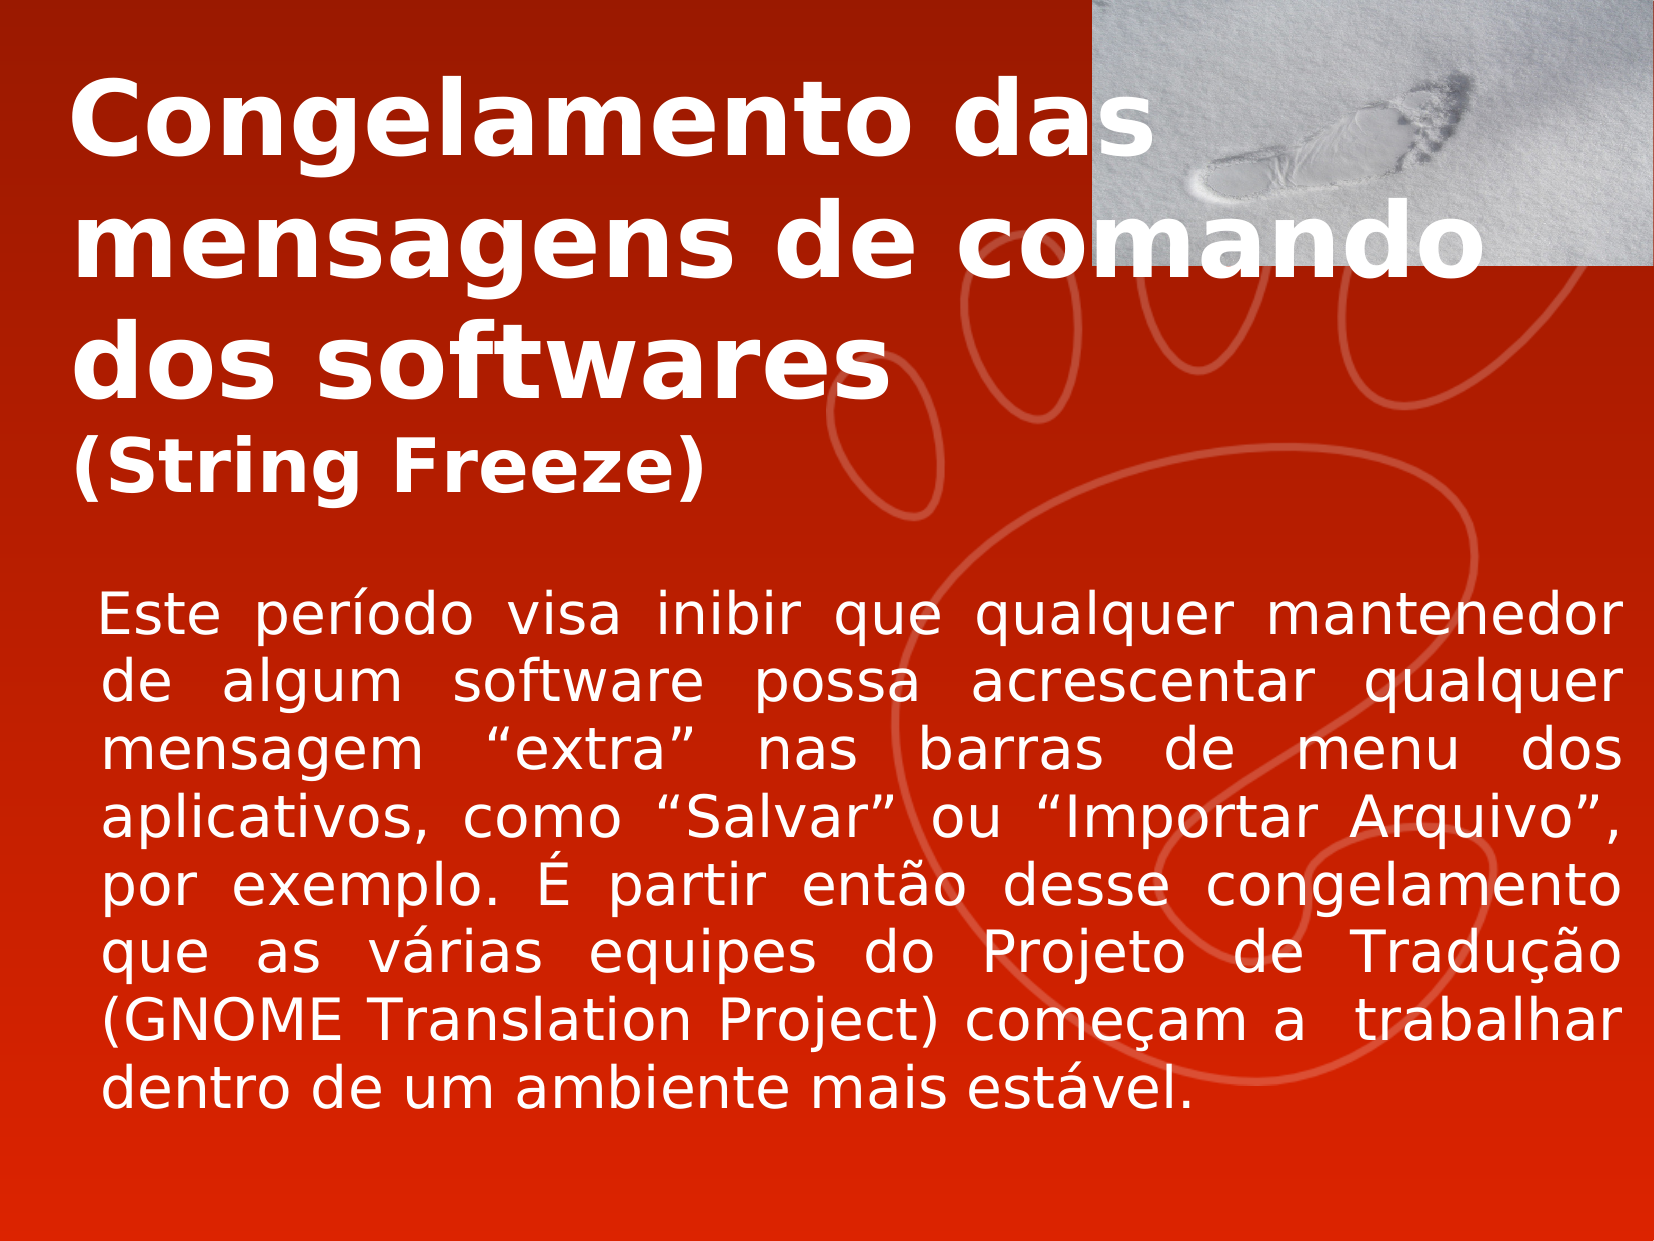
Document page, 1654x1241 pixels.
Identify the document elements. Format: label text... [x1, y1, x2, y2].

title Congelamento das mensagens de comando dos softwares (String Freeze) [0, 59, 1565, 753]
picture [1092, 0, 1654, 580]
list Este período visa inibir que qualquer mantenedor de algum software possa acrescentar qualquer mensagem “extra” nas barras de menu dos aplicativos, como “Salvar” ou “Importar Arquivo”, por exemplo. É partir então desse congelamento que as várias equipes do Projeto de Tradução (GNOME Translation Project) começam a trabalhar dentro de um ambiente mais estável. [29, 580, 1625, 1123]
